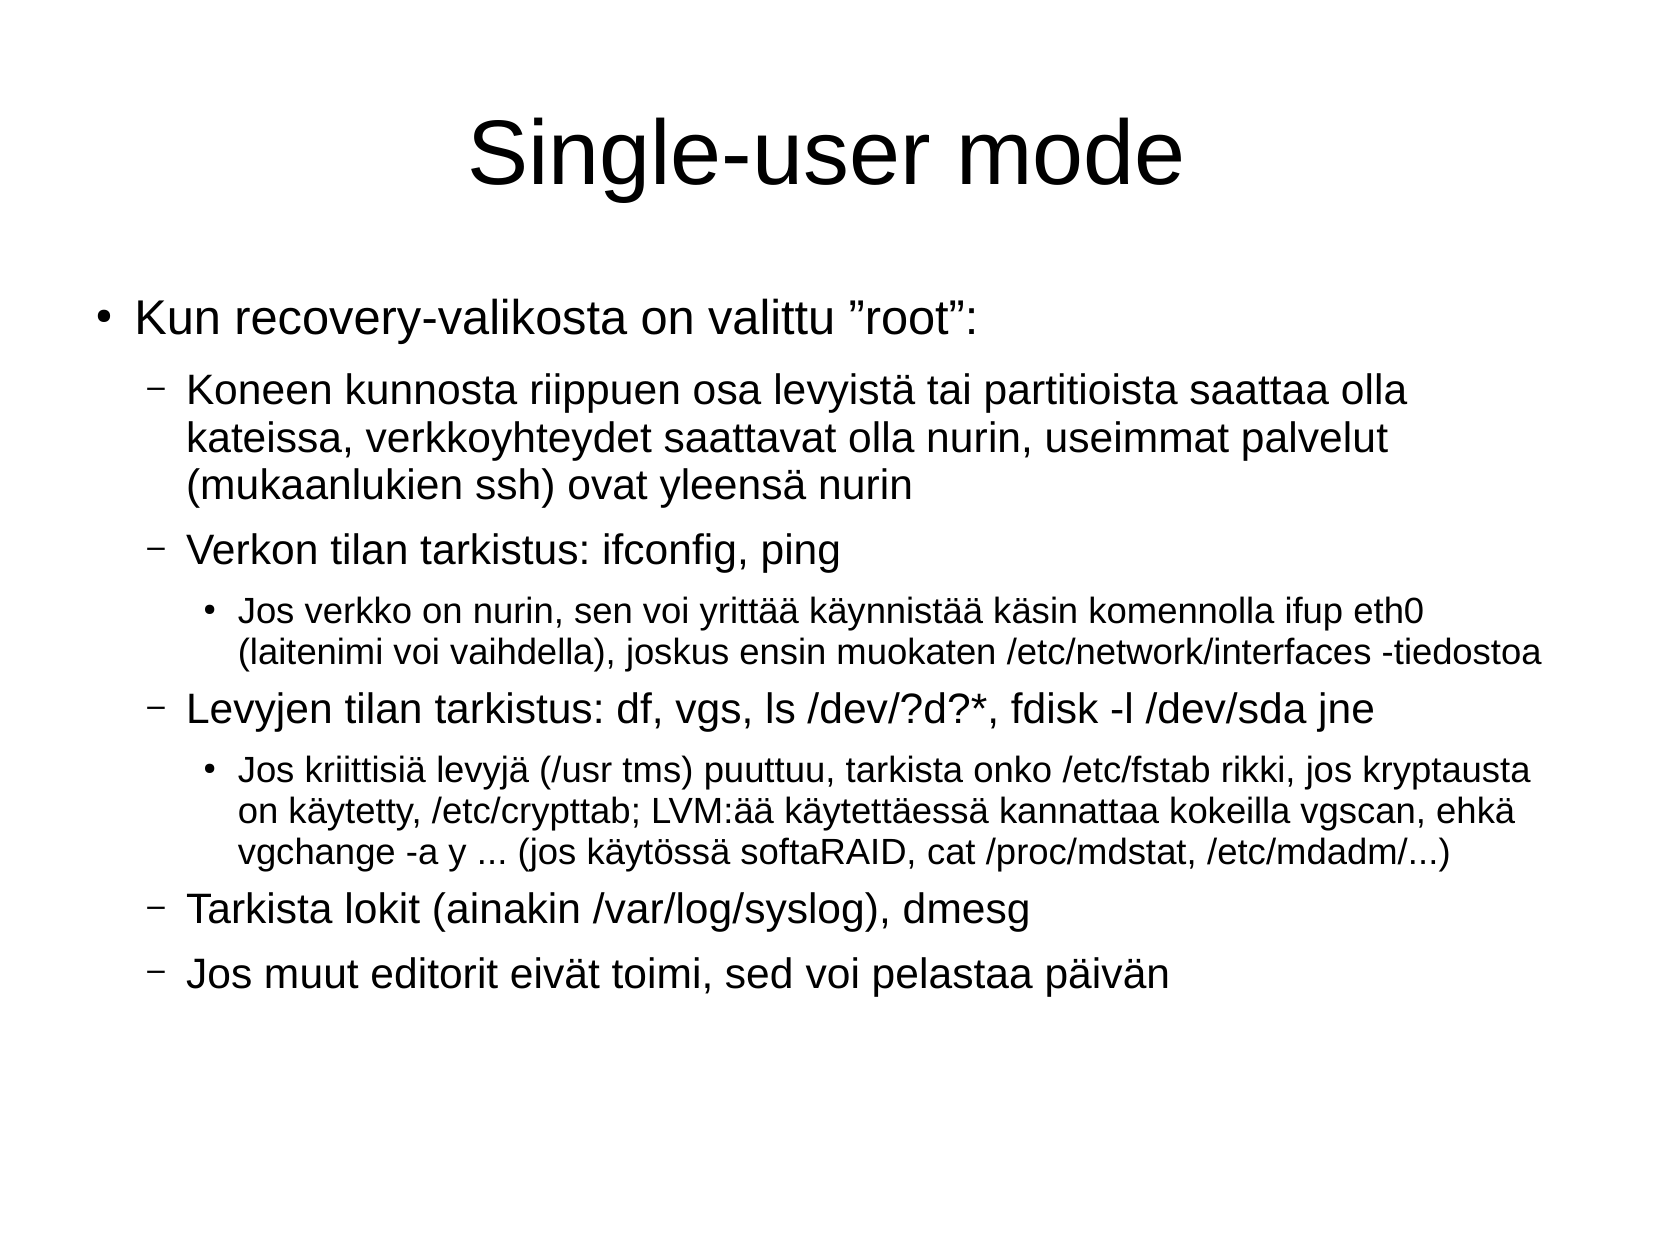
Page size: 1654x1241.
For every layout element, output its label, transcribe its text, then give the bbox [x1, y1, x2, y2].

title Single-user mode [82, 49, 1571, 257]
list Kun recovery-valikosta on valittu ”root”: Koneen kunnosta riippuen osa levyistä tai partitioista saattaa olla kateissa, verkkoyhteydet saattavat olla nurin, useimmat palvelut (mukaanlukien ssh) ovat yleensä nurin Verkon tilan tarkistus: ifconfig, ping Jos verkko on nurin, sen voi yrittää käynnistää käsin komennolla ifup eth0 (laitenimi voi vaihdella), joskus ensin muokaten /etc/network/interfaces -tiedostoa Levyjen tilan tarkistus: df, vgs, ls /dev/?d?*, fdisk -l /dev/sda jne Jos kriittisiä levyjä (/usr tms) puuttuu, tarkista onko /etc/fstab rikki, jos kryptausta on käytetty, /etc/crypttab; LVM:ää käytettäessä kannattaa kokeilla vgscan, ehkä vgchange -a y ... (jos käytössä softaRAID, cat /proc/mdstat, /etc/mdadm/...) Tarkista lokit (ainakin /var/log/syslog), dmesg Jos muut editorit eivät toimi, sed voi pelastaa päivän [82, 290, 1571, 1010]
